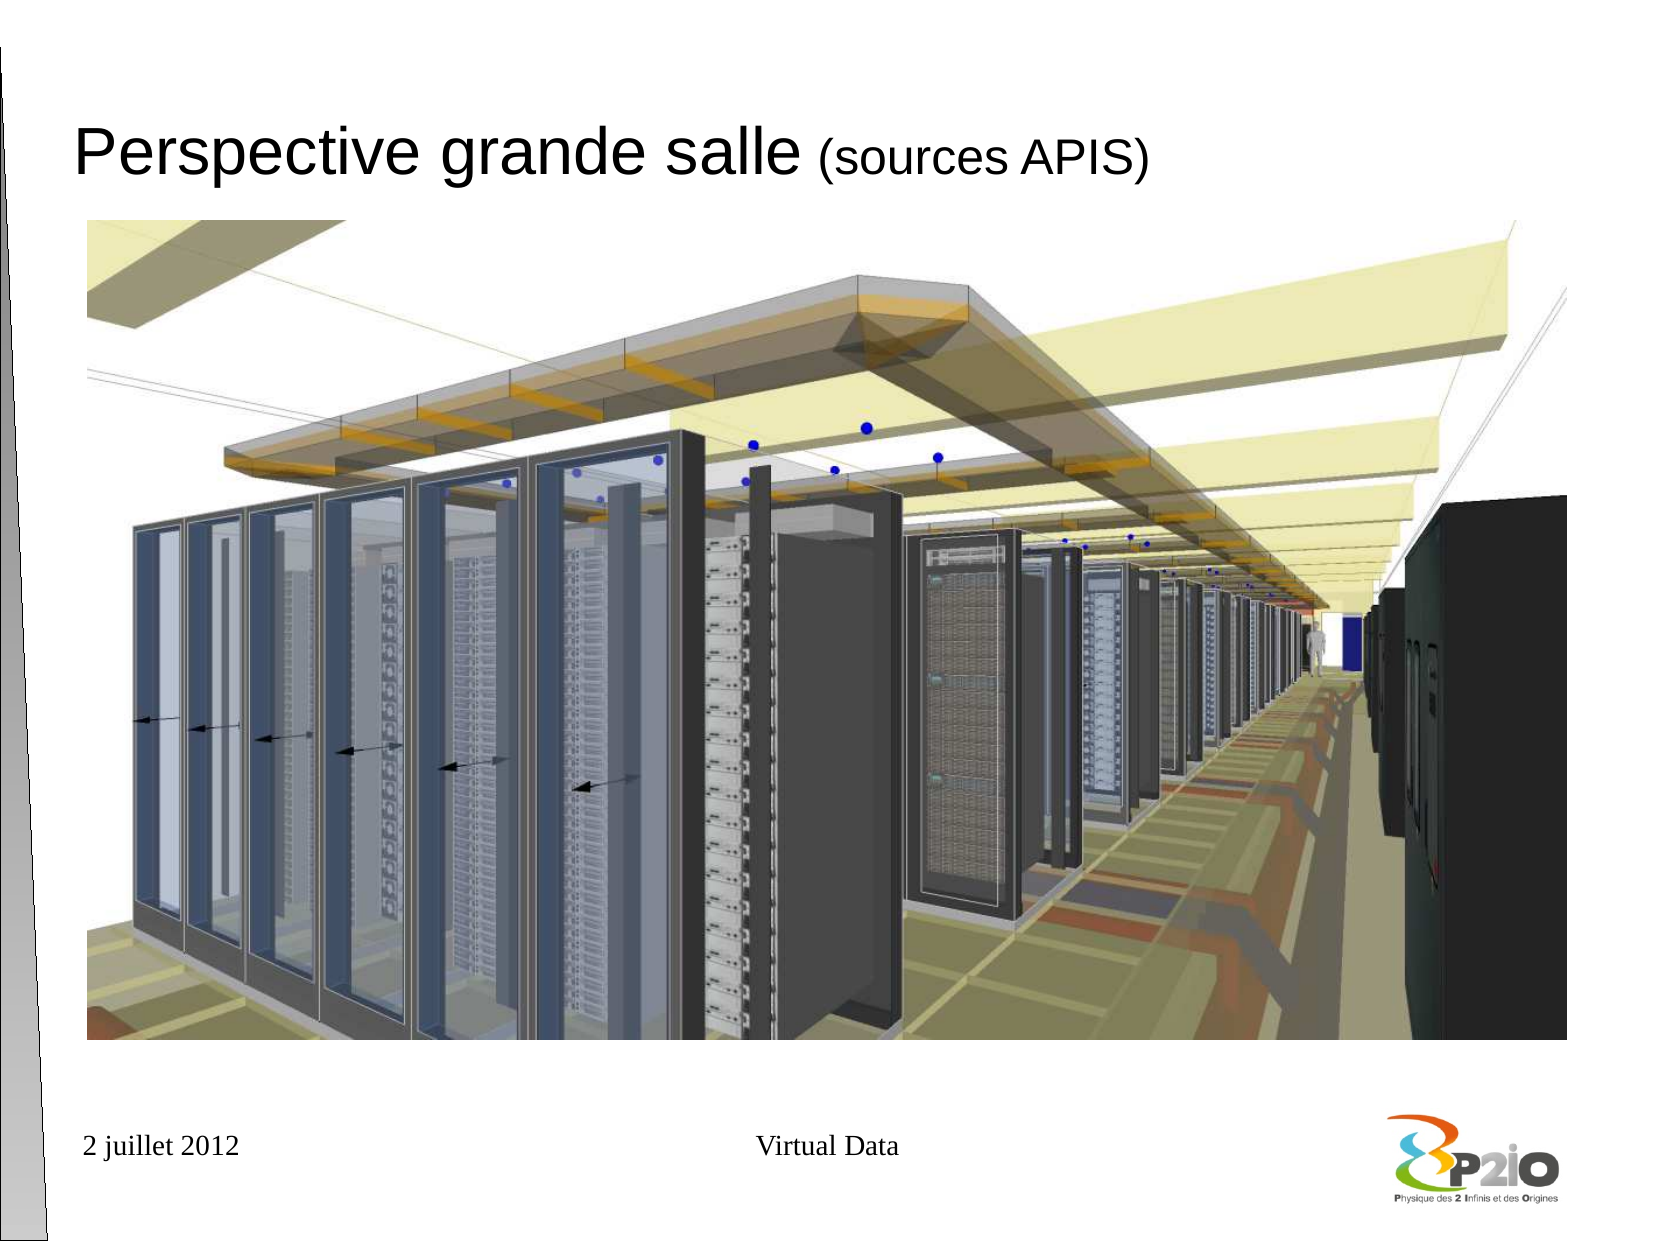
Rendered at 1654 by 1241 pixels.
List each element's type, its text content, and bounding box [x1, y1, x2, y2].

picture [1381, 1108, 1569, 1214]
text_box Perspective grande salle (sources APIS) [59, 106, 1560, 196]
picture [87, 220, 1567, 1040]
